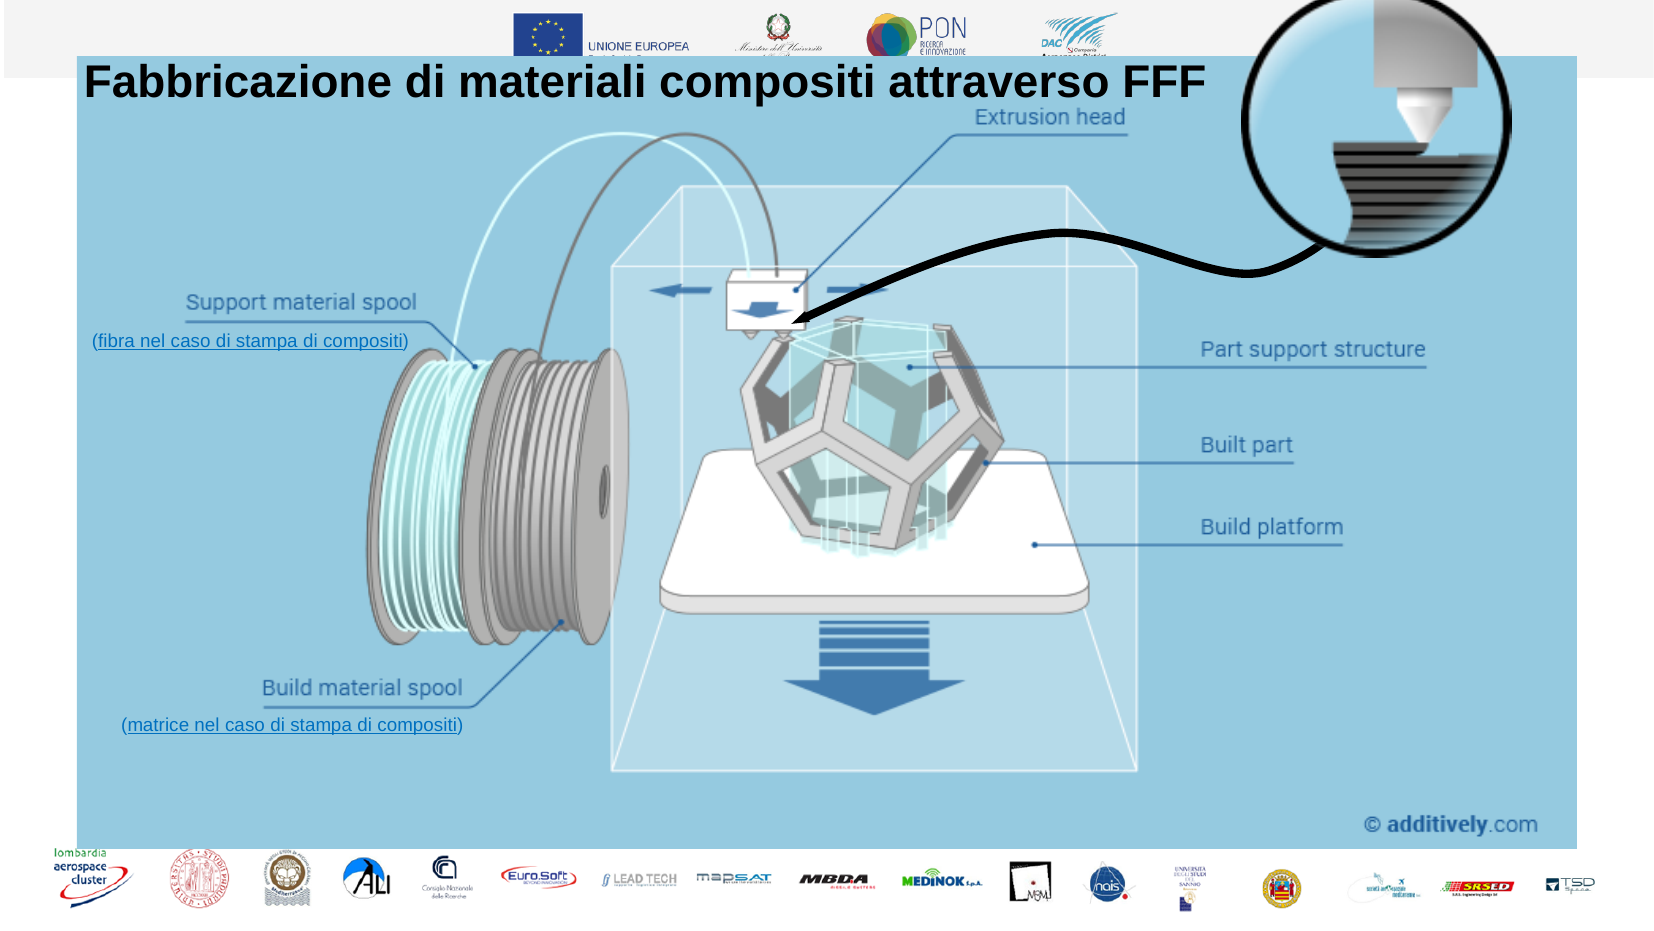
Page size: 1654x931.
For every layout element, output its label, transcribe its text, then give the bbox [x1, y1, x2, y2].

picture [4, 0, 1654, 931]
text_box (fibra nel caso di stampa di compositi) [76, 321, 438, 370]
text_box Fabbricazione di materiali compositi attraverso FFF [69, 43, 1256, 232]
text_box (matrice nel caso di stampa di compositi) [106, 705, 485, 754]
